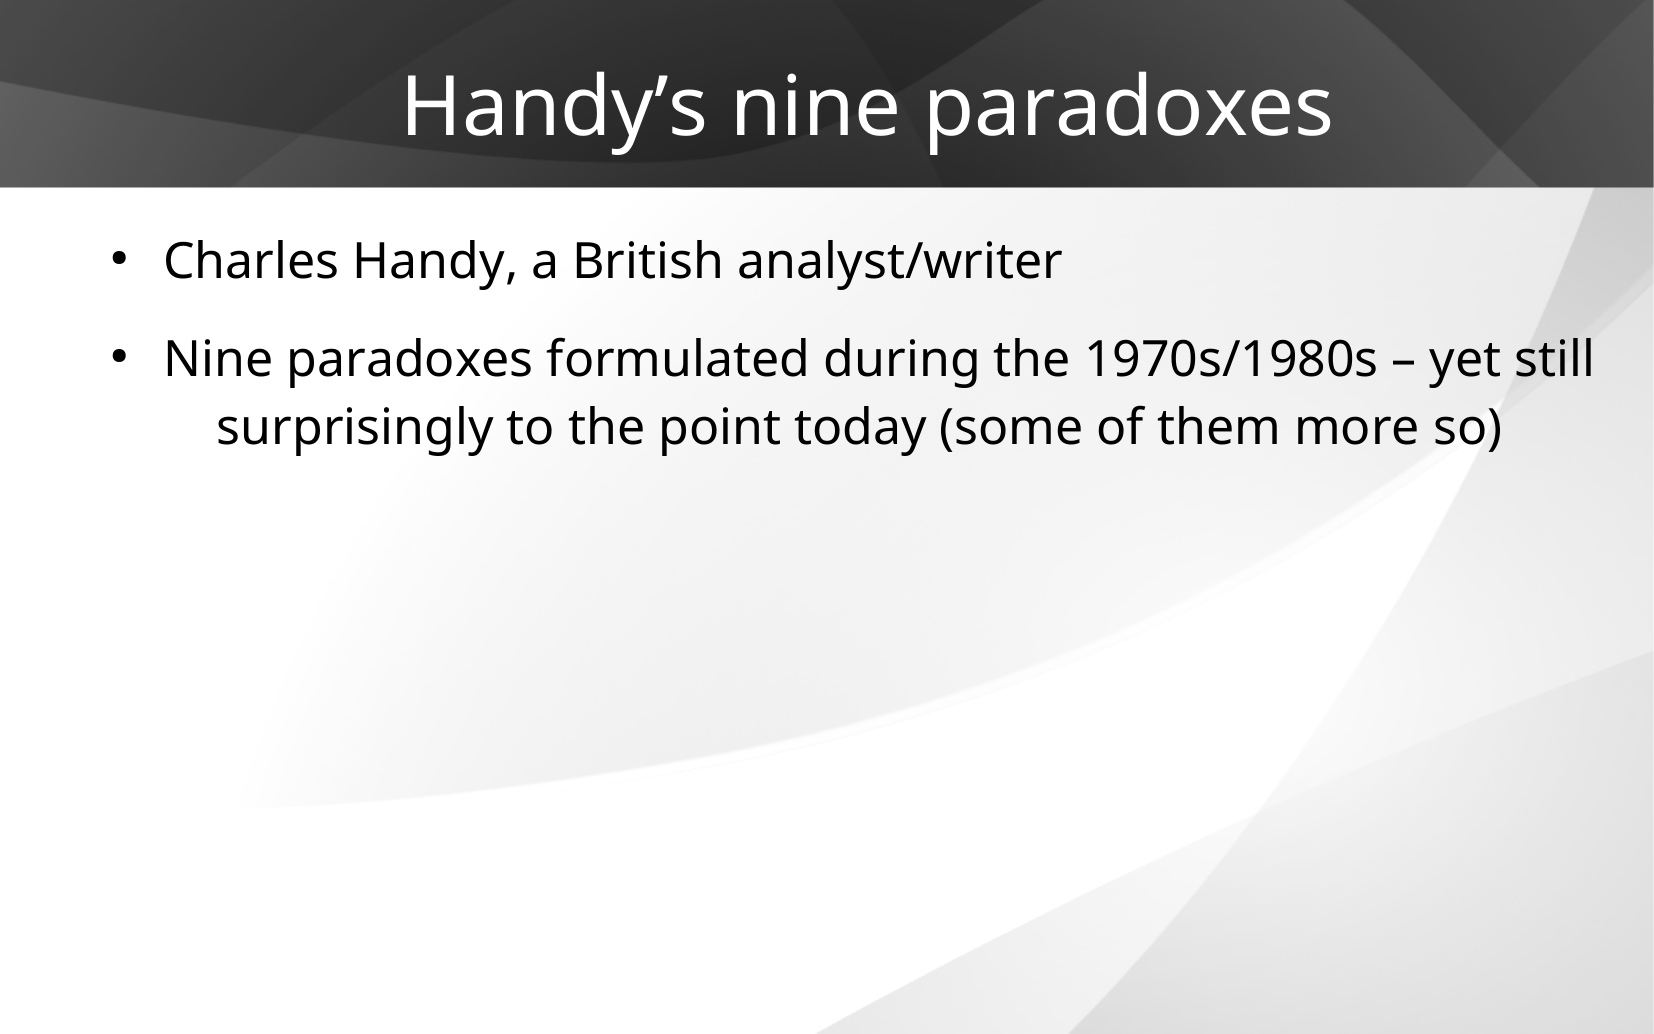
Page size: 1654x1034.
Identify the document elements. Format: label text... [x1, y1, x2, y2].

list Charles Handy, a British analyst/writer Nine paradoxes formulated during the 1970s/1980s – yet still surprisingly to the point today (some of them more so) [75, 225, 1613, 1013]
picture [0, 0, 1654, 1034]
title Handy’s nine paradoxes [124, 0, 1613, 208]
